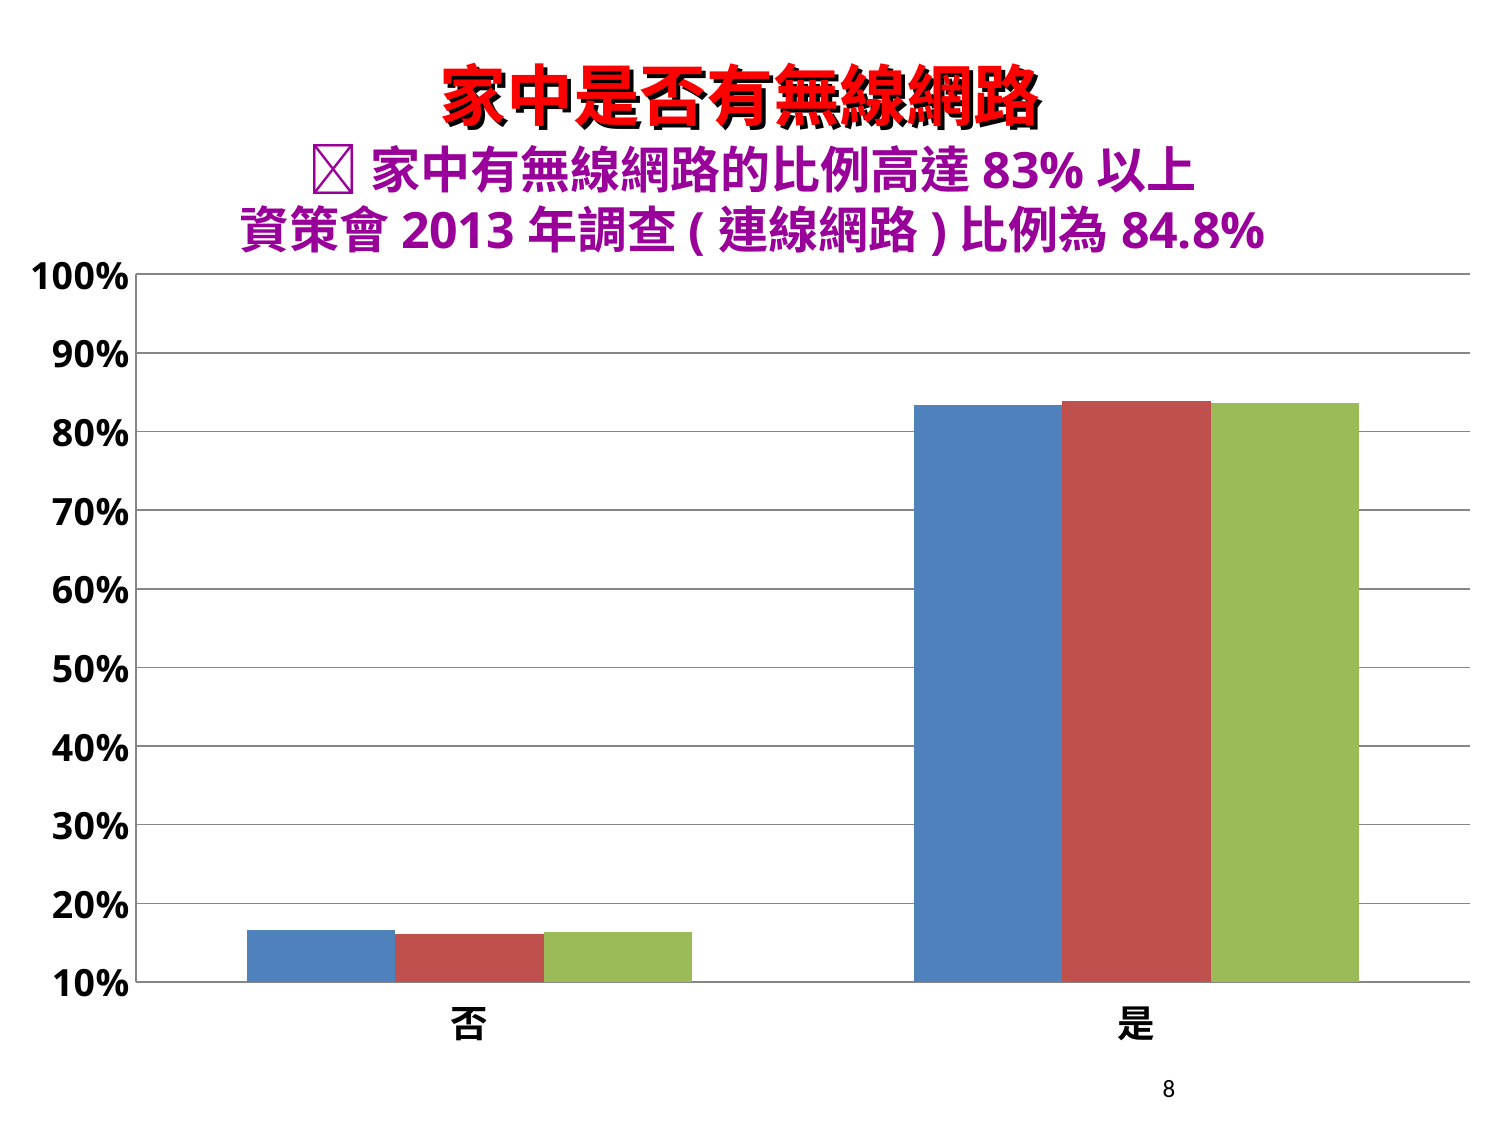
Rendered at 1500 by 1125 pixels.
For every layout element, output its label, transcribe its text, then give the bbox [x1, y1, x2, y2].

text_box 家中有無線網路的比例高達83%以上 資策會2013年調查(連線網路)比例為84.8% [223, 130, 1282, 268]
chart [0, 231, 1500, 1066]
title 家中是否有無線網路 [64, 0, 1415, 188]
text_box 8 [1147, 1065, 1498, 1125]
